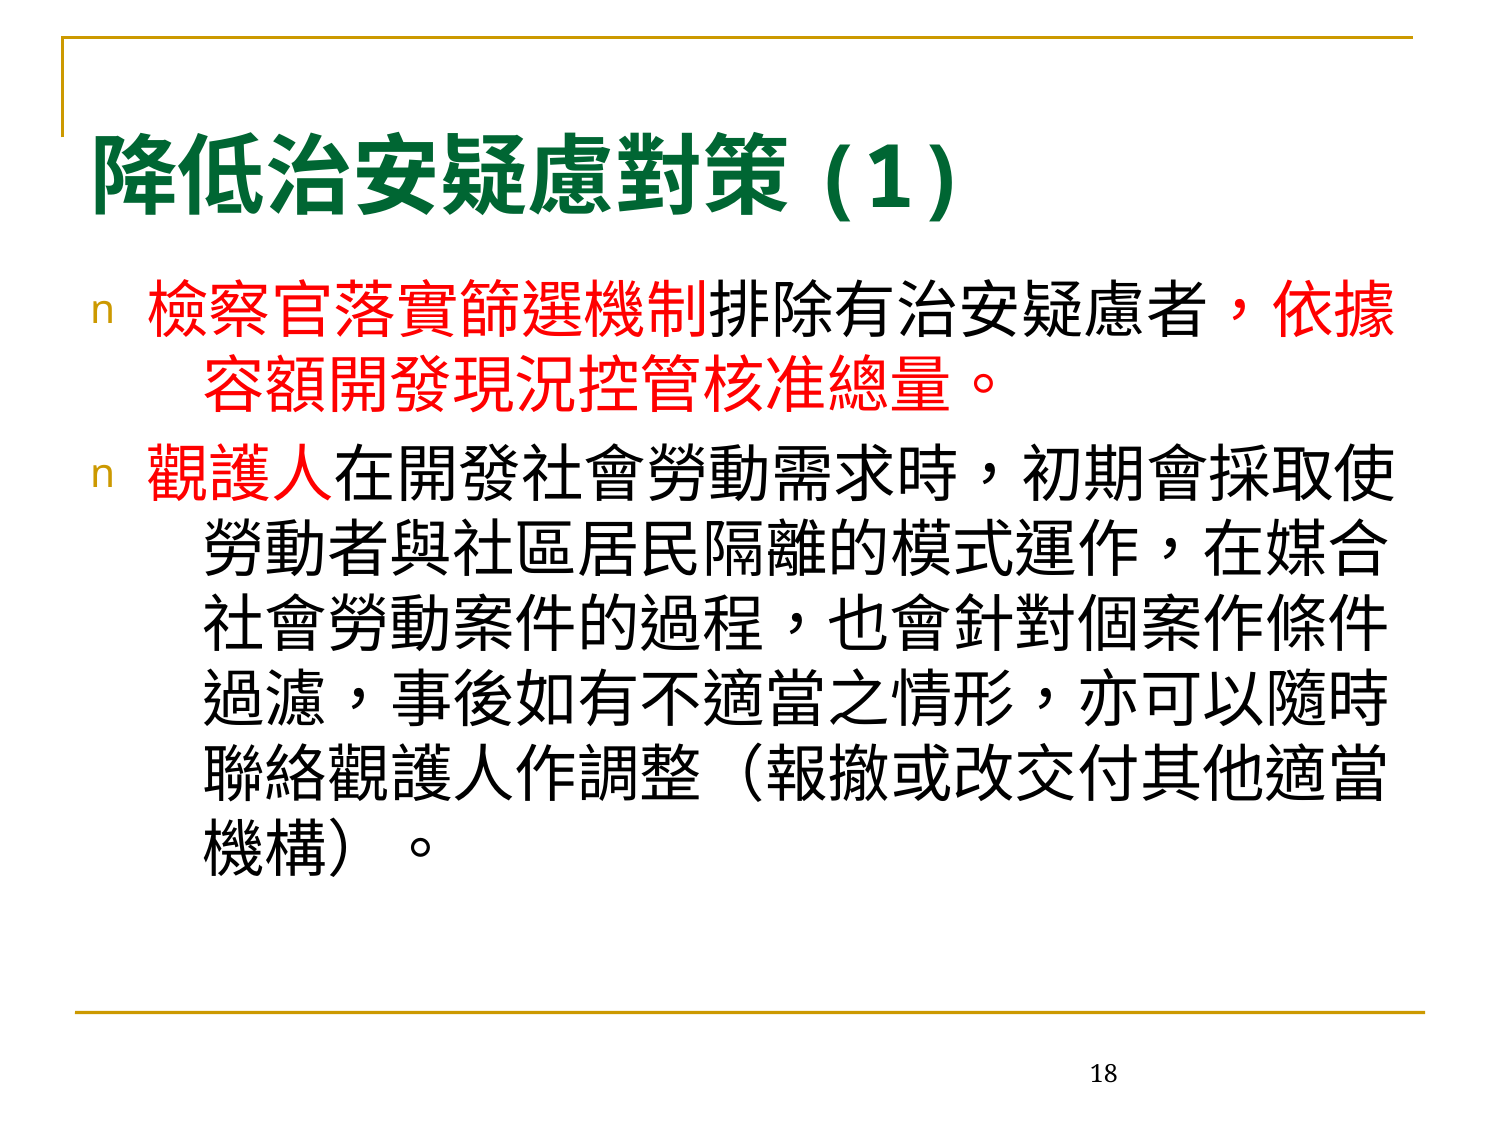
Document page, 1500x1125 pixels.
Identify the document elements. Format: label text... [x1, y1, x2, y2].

text_box [1074, 1024, 1426, 1100]
title 降低治安疑慮對策(1) [75, 45, 1426, 233]
list 檢察官落實篩選機制排除有治安疑慮者，依據容額開發現況控管核准總量。 觀護人在開發社會勞動需求時，初期會採取使勞動者與社區居民隔離的模式運作，在媒合社會勞動案件的過程，也會針對個案作條件過濾，事後如有不適當之情形，亦可以隨時聯絡觀護人作調整（報撤或改交付其他適當機構）。 [75, 262, 1426, 1006]
